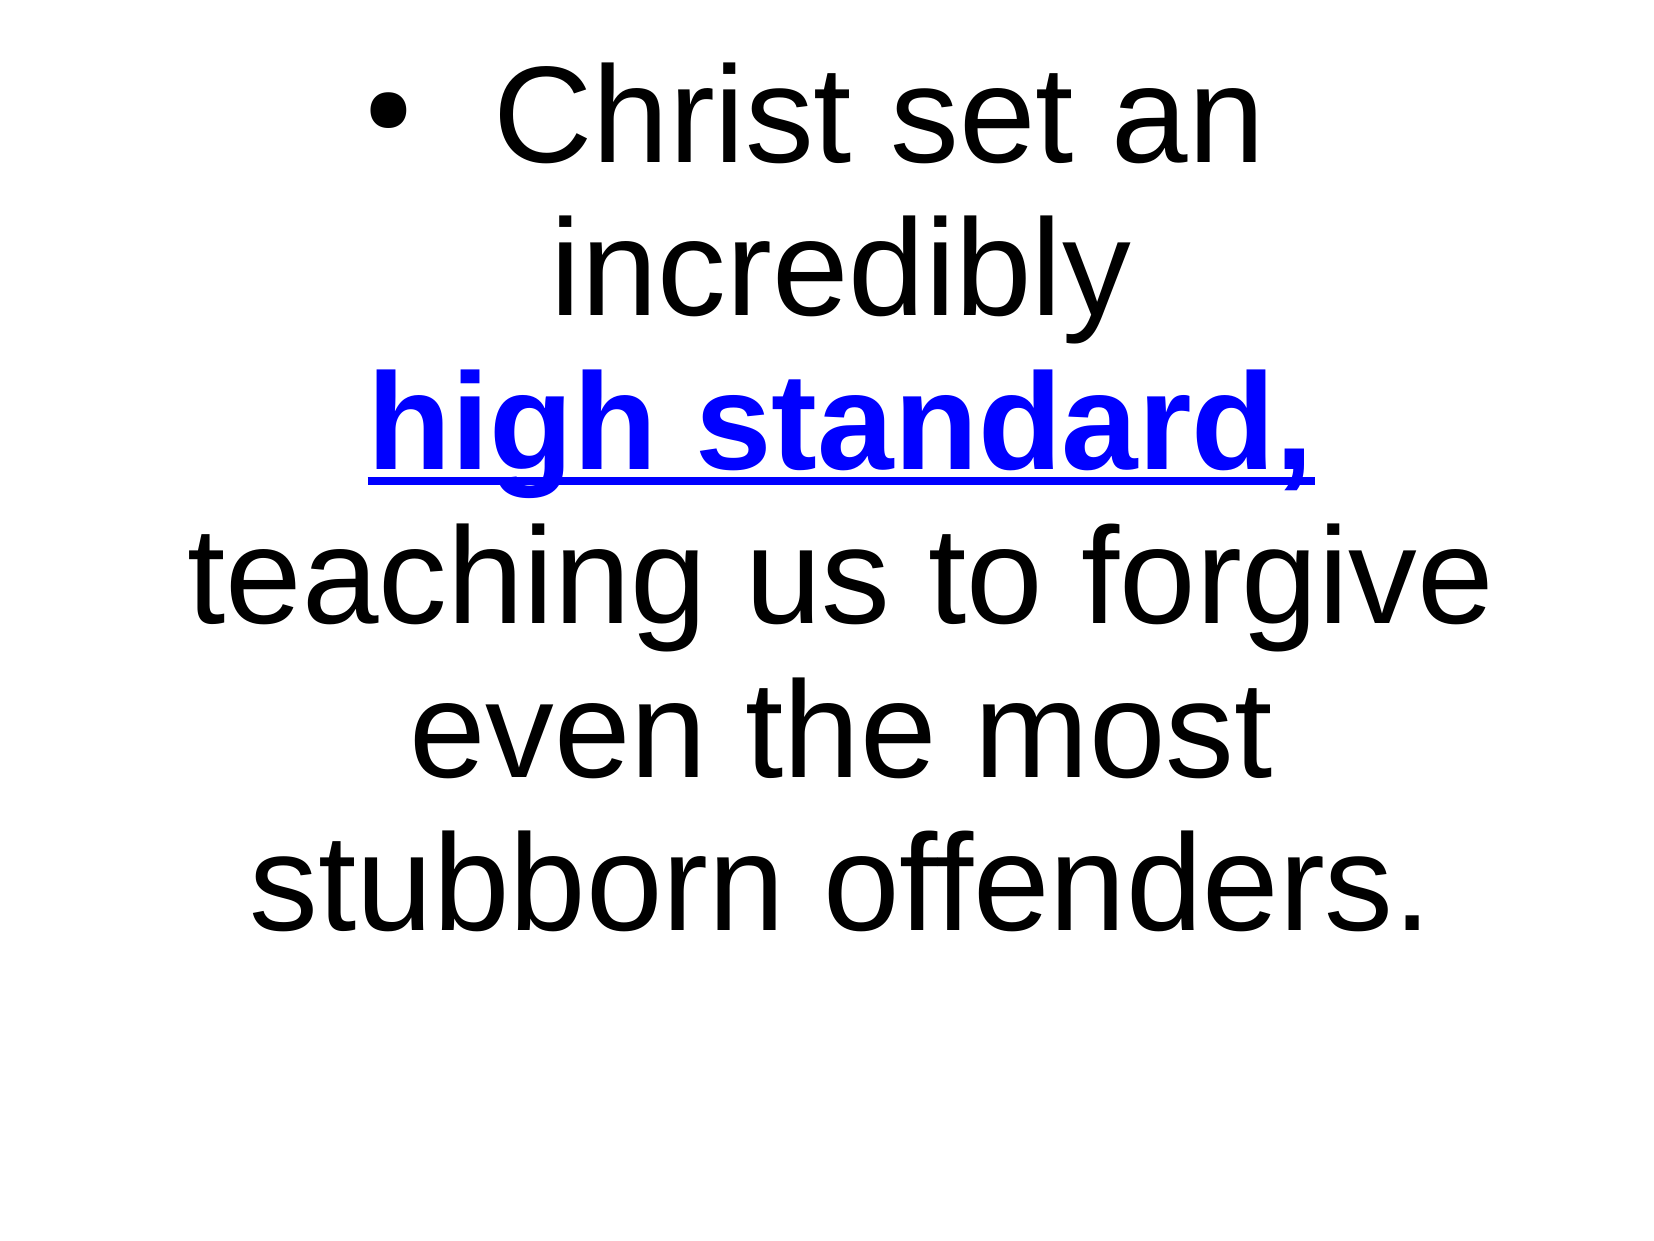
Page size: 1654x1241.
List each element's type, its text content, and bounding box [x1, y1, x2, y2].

list Christ set an incredibly high standard, teaching us to forgive even the most stubborn offenders. [37, 37, 1613, 1201]
